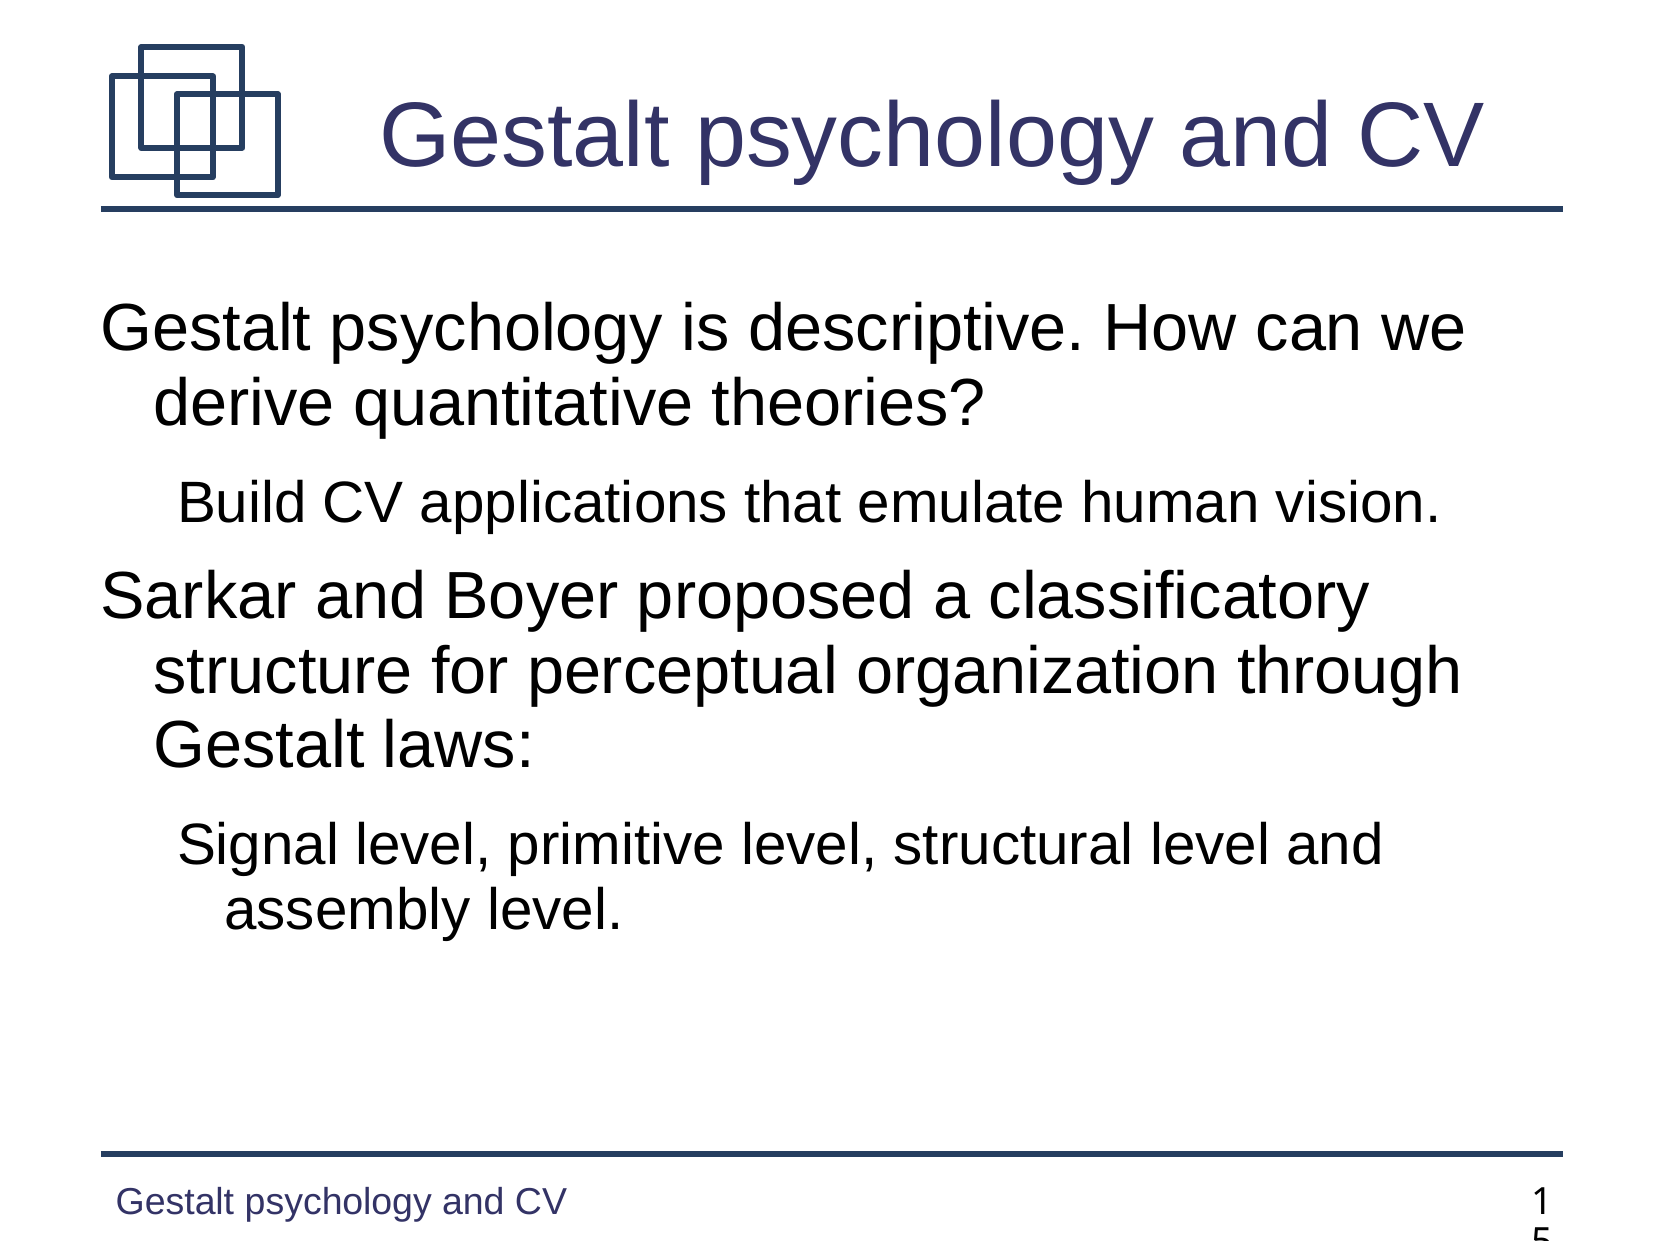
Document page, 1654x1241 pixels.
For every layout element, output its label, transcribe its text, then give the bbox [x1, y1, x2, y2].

list Gestalt psychology is descriptive. How can we derive quantitative theories? Build CV applications that emulate human vision. Sarkar and Boyer proposed a classificatory structure for perceptual organization through Gestalt laws: Signal level, primitive level, structural level and assembly level. [82, 290, 1571, 1094]
title Gestalt psychology and CV [295, 39, 1571, 232]
